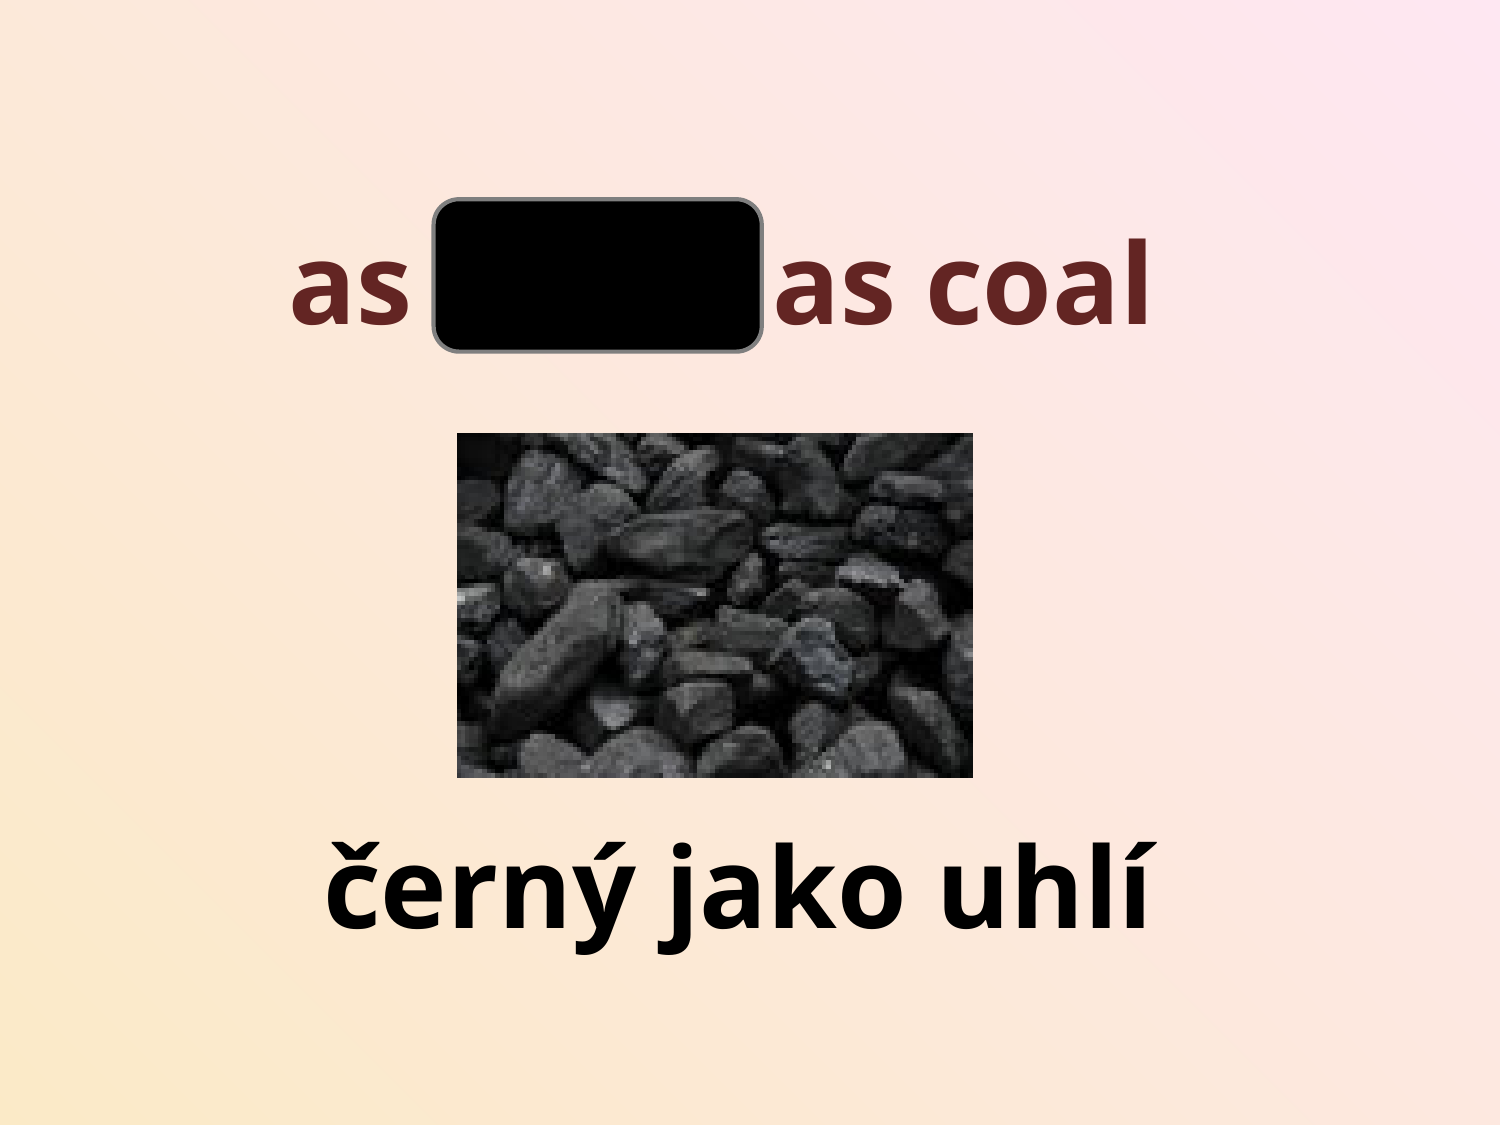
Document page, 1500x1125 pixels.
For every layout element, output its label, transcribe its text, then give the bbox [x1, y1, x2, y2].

text_box [433, 199, 762, 352]
picture [457, 433, 973, 778]
title as black as coal [46, 187, 1397, 376]
text_box černý jako uhlí [199, 808, 1278, 959]
